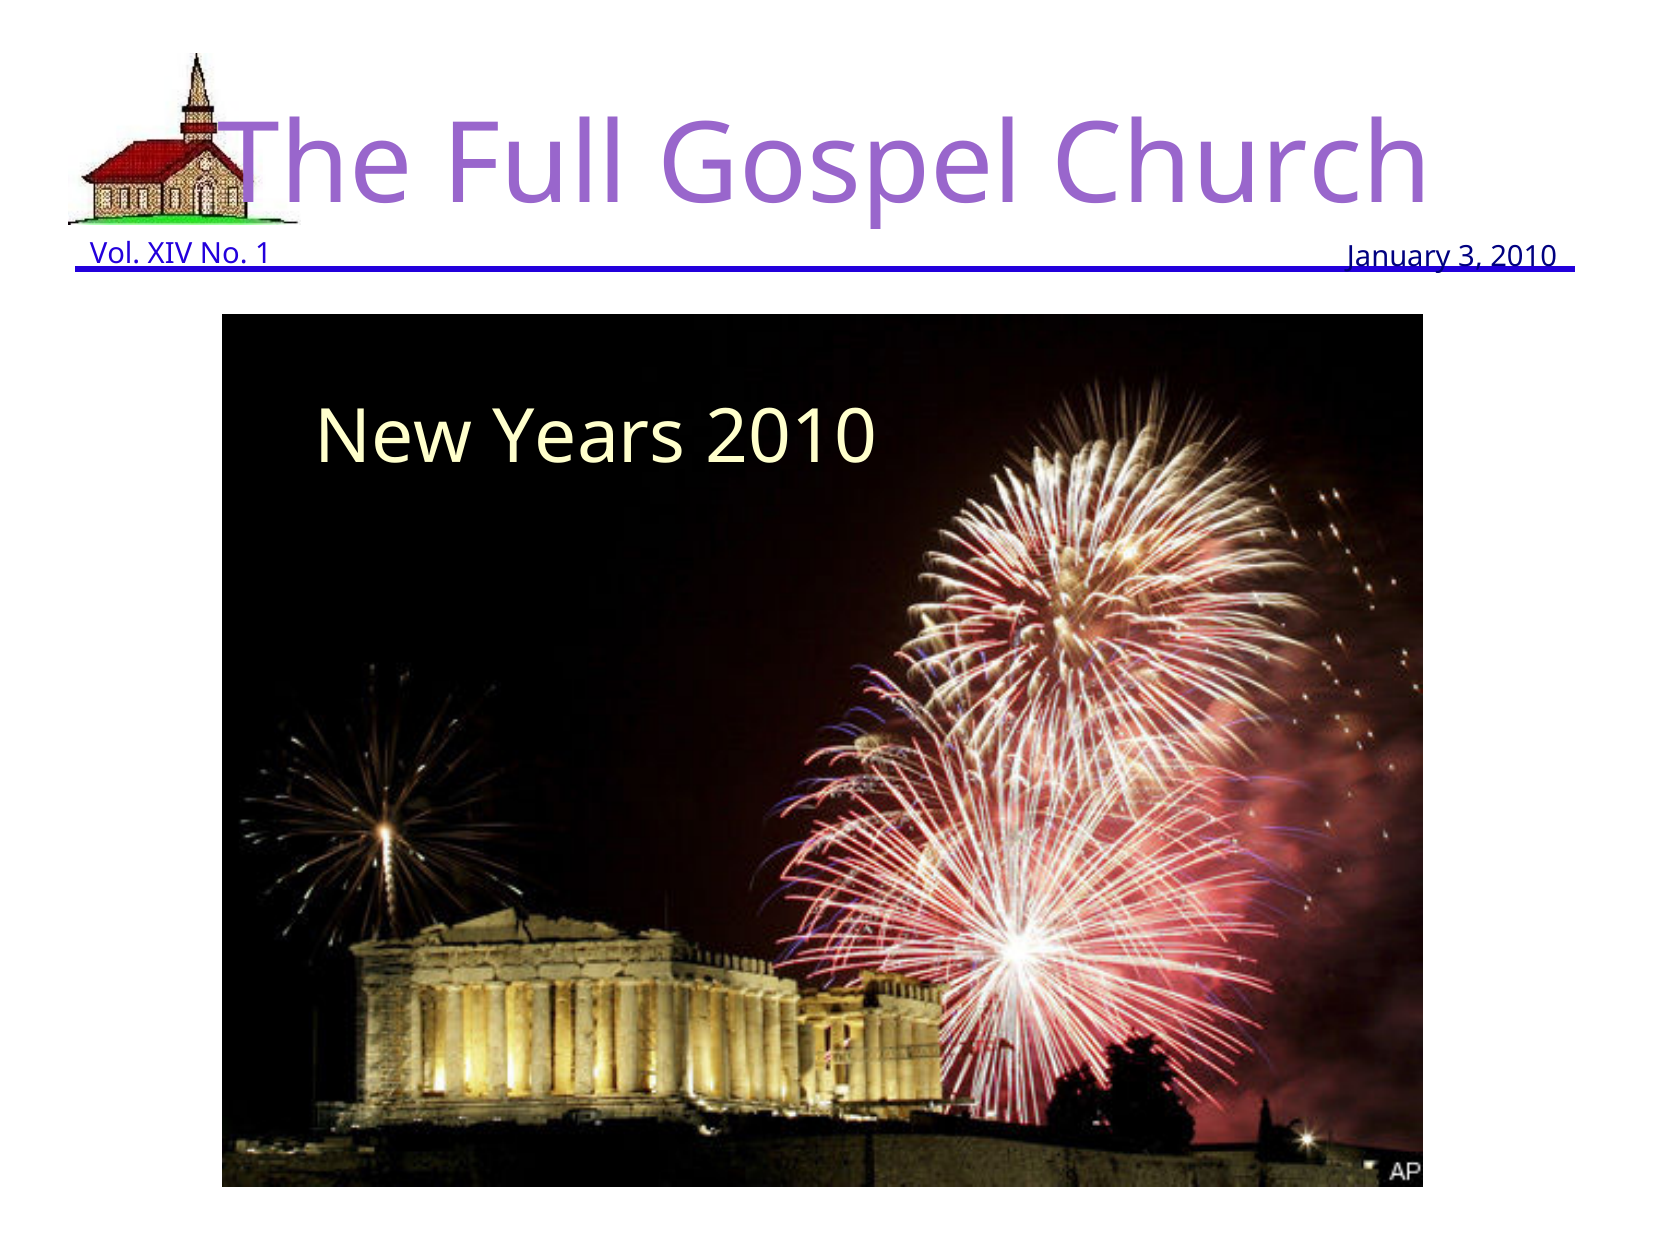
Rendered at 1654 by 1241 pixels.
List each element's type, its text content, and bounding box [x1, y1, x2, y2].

text_box Vol. XIV No. 1 [75, 272, 451, 276]
picture [222, 314, 1423, 1187]
picture [68, 53, 301, 226]
text_box New Years 2010 [300, 375, 1351, 480]
text_box Vol. XIV No. 1 [75, 225, 451, 266]
text_box January 3, 2010 [1050, 225, 1576, 282]
text_box The Full Gospel Church [75, 75, 1576, 226]
